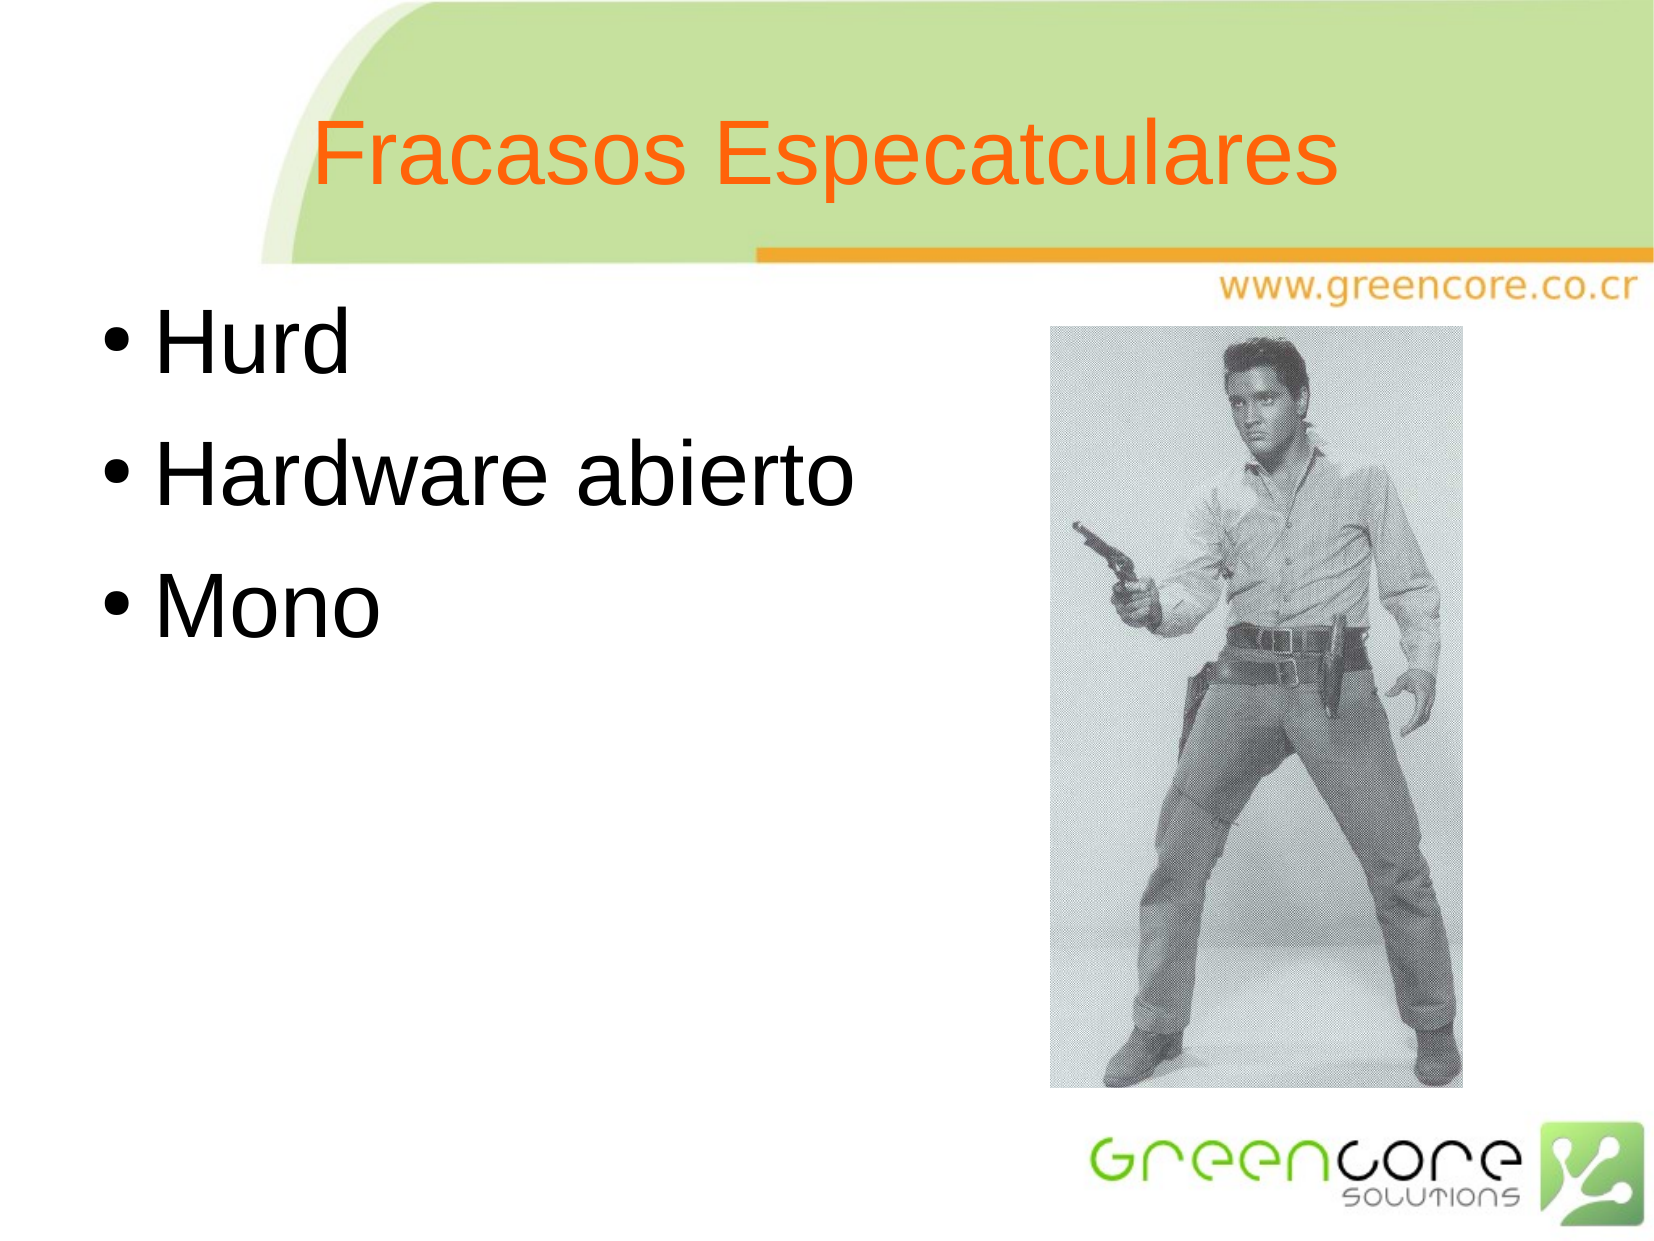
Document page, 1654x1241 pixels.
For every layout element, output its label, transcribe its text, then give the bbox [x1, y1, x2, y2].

picture [0, 0, 1654, 1241]
list Hurd Hardware abierto Mono [82, 290, 1571, 1094]
title Fracasos Especatculares [82, 56, 1571, 250]
